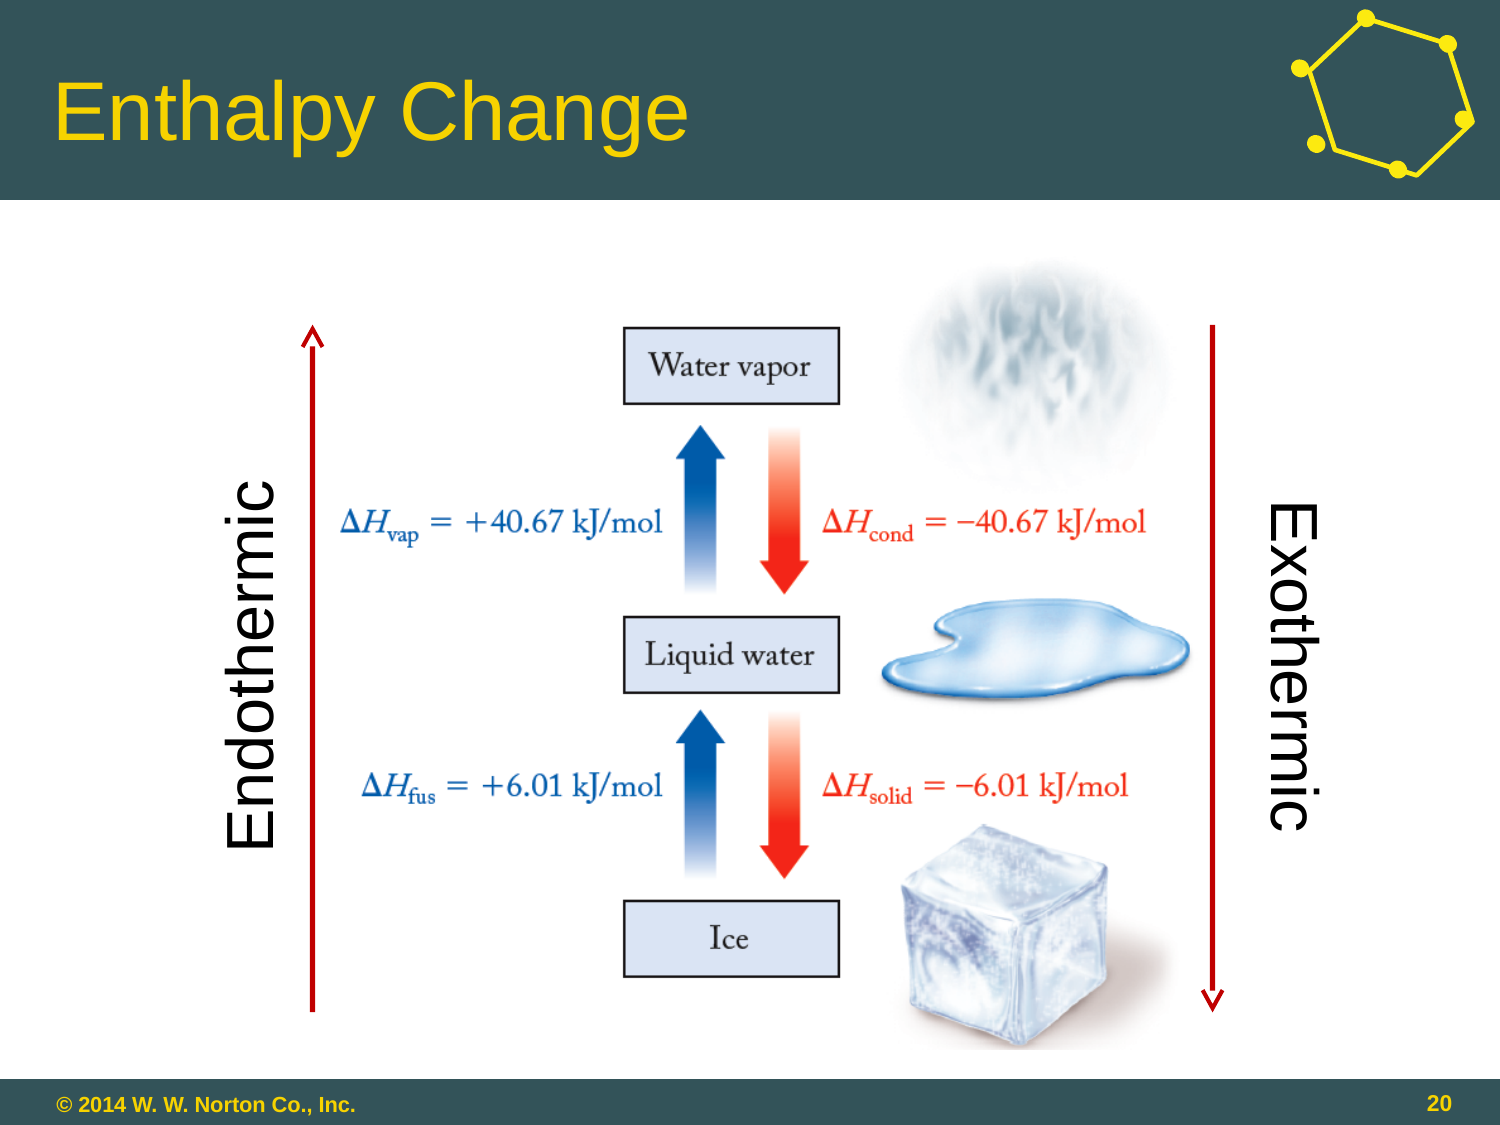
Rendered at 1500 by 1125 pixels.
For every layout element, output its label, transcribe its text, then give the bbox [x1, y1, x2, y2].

text_box Exothermic [1251, 484, 1346, 848]
text_box Endothermic [199, 464, 295, 869]
picture [324, 255, 1200, 1050]
slide_number <number> [1408, 1085, 1468, 1120]
title Enthalpy Change [37, 19, 1118, 195]
